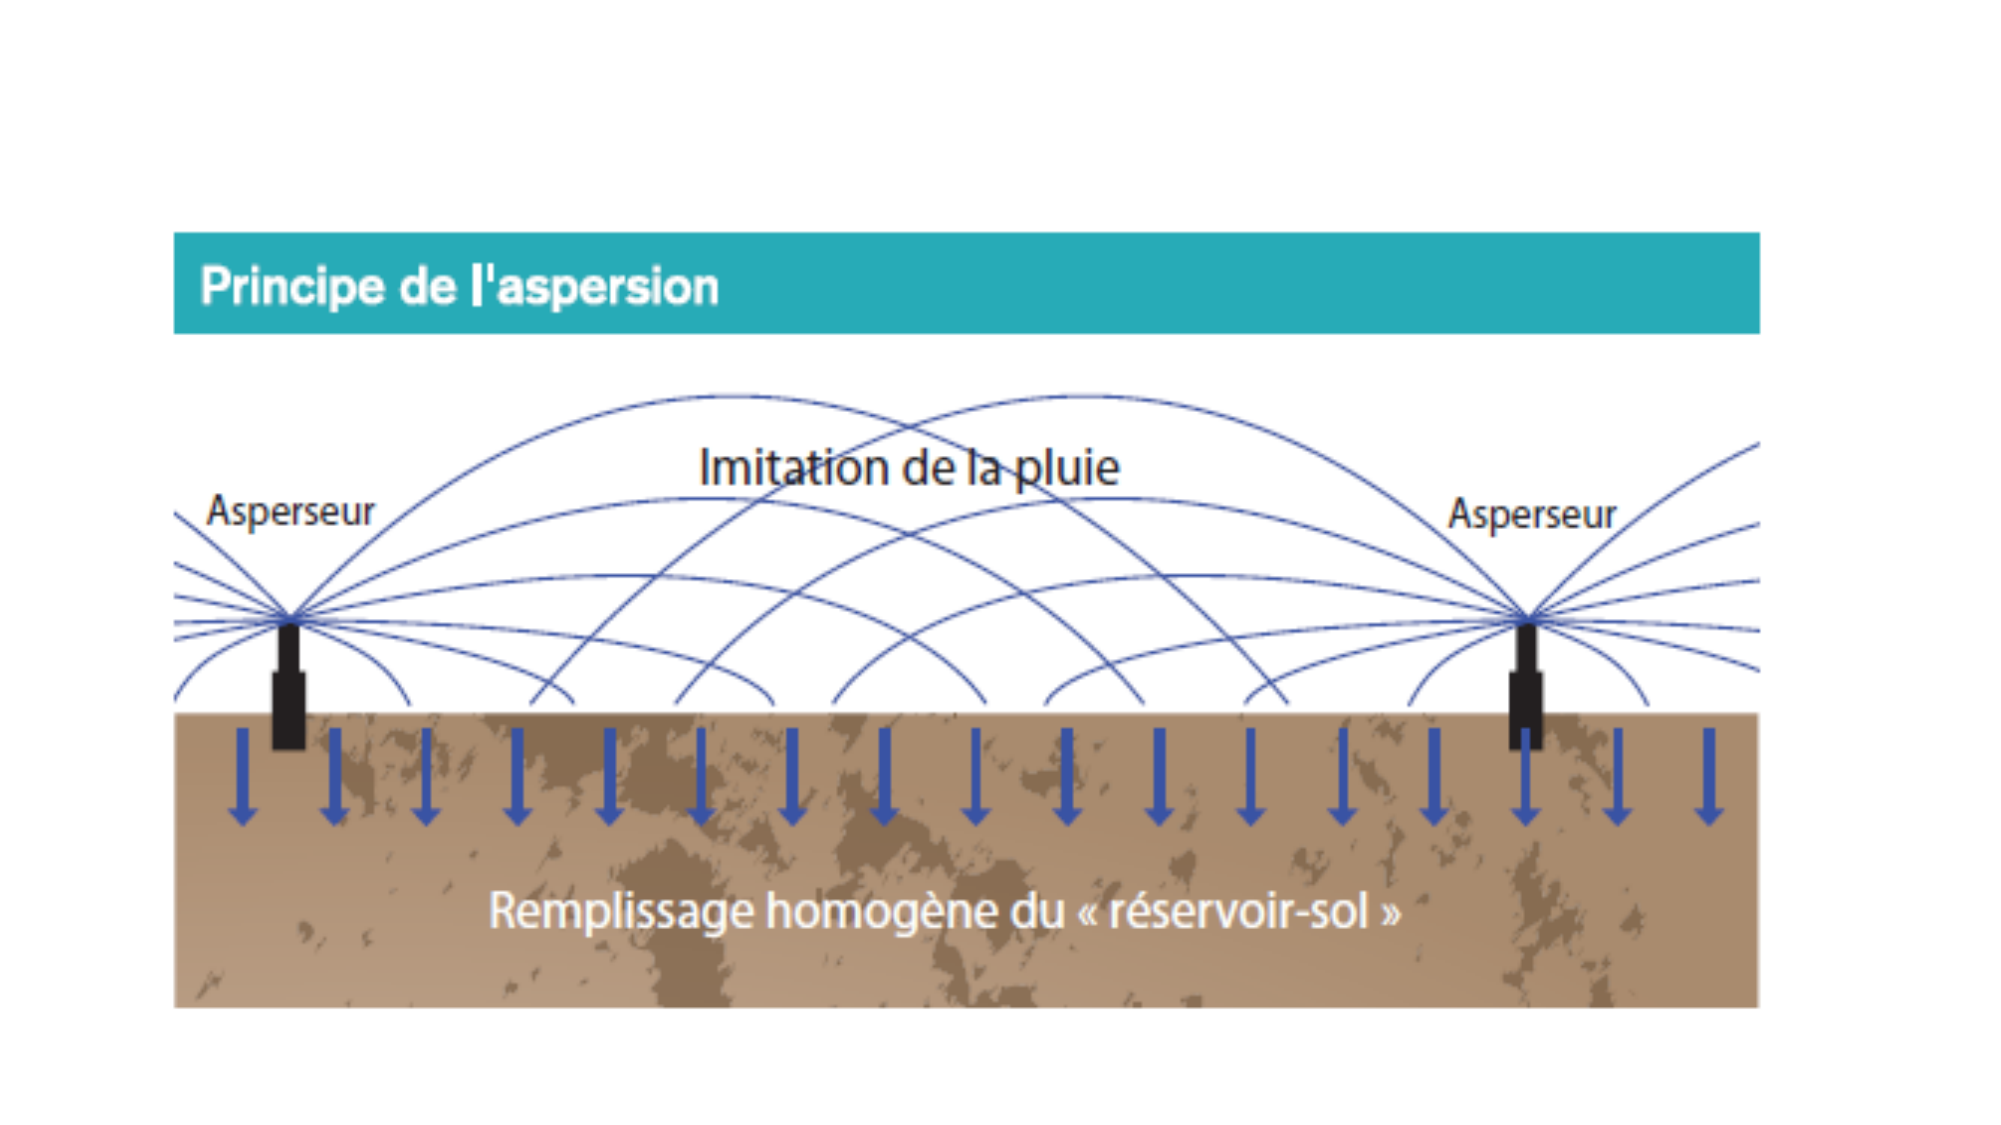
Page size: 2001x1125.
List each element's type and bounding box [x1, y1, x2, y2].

picture [166, 215, 1775, 1048]
